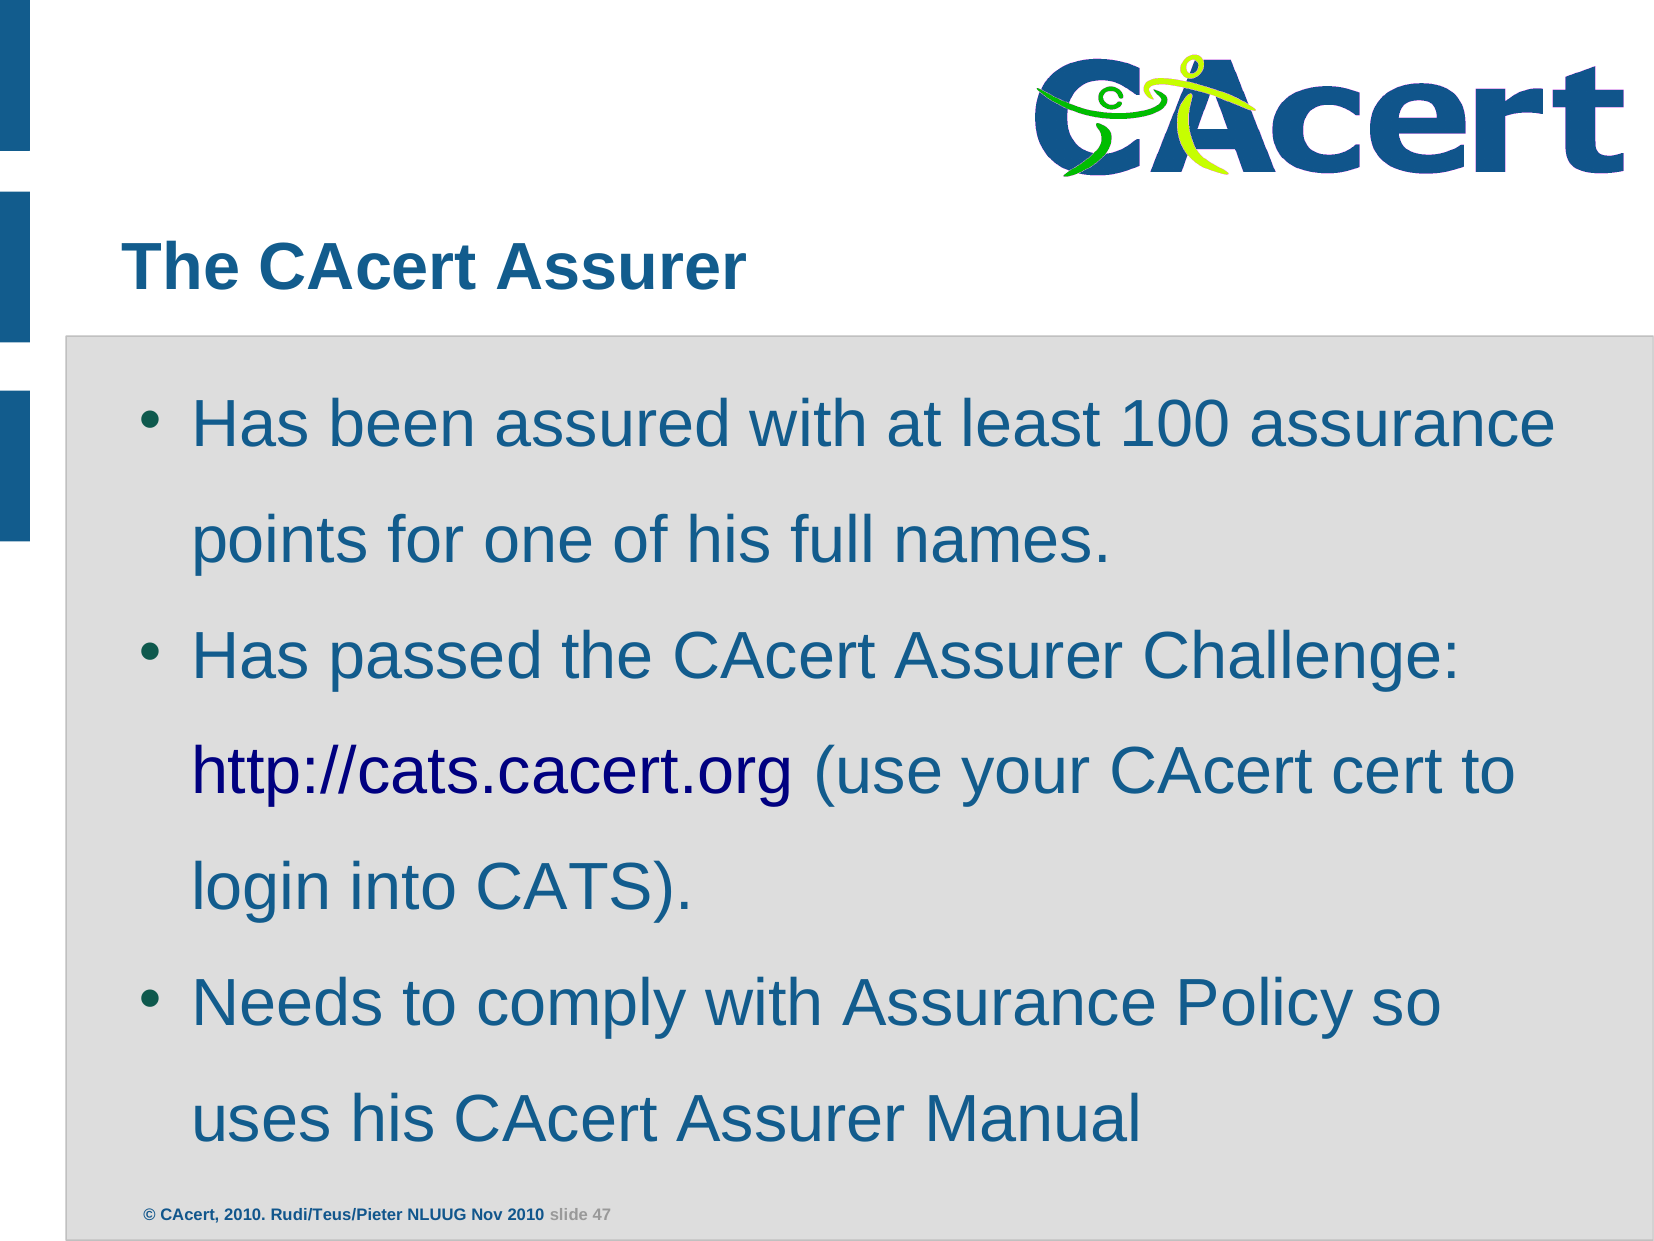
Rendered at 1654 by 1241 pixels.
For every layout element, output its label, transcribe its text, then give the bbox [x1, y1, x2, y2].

list Has been assured with at least 100 assurance points for one of his full names. Has passed the CAcert Assurer Challenge: http://cats.cacert.org (use your CAcert cert to login into CATS). Needs to comply with Assurance Policy so uses his CAcert Assurer Manual [121, 344, 1594, 1238]
picture [1033, 53, 1625, 178]
title The CAcert Assurer [121, 177, 1533, 315]
